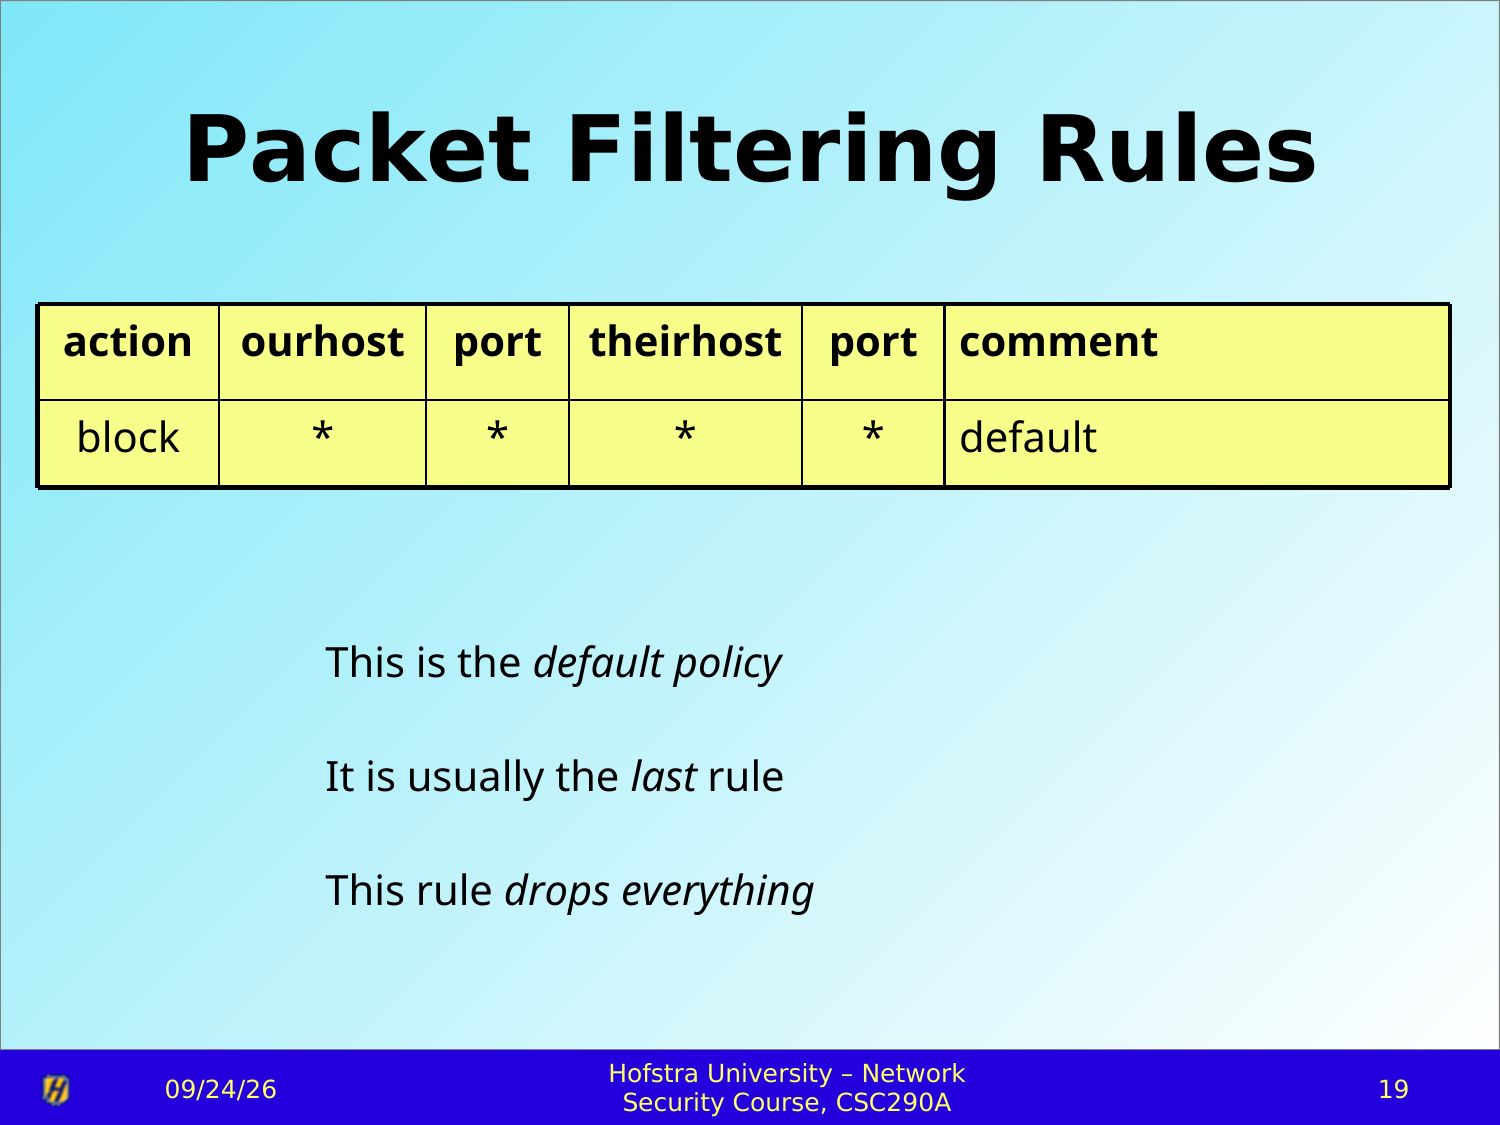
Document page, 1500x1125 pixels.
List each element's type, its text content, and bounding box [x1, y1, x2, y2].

text_box port [803, 306, 943, 399]
text_box theirhost [570, 306, 801, 399]
text_box * [803, 401, 943, 485]
picture [37, 1072, 76, 1110]
text_box default [946, 401, 1448, 485]
text_box comment [946, 306, 1448, 399]
text_box ourhost [220, 306, 425, 399]
text_box block [40, 401, 218, 485]
text_box * [570, 401, 801, 485]
text_box port [427, 306, 568, 399]
title Packet Filtering Rules [112, 84, 1391, 212]
text_box * [427, 401, 568, 485]
text_box * [220, 401, 425, 485]
text_box This is the default policy It is usually the last rule This rule drops everything [300, 624, 831, 926]
text_box action [40, 306, 218, 399]
